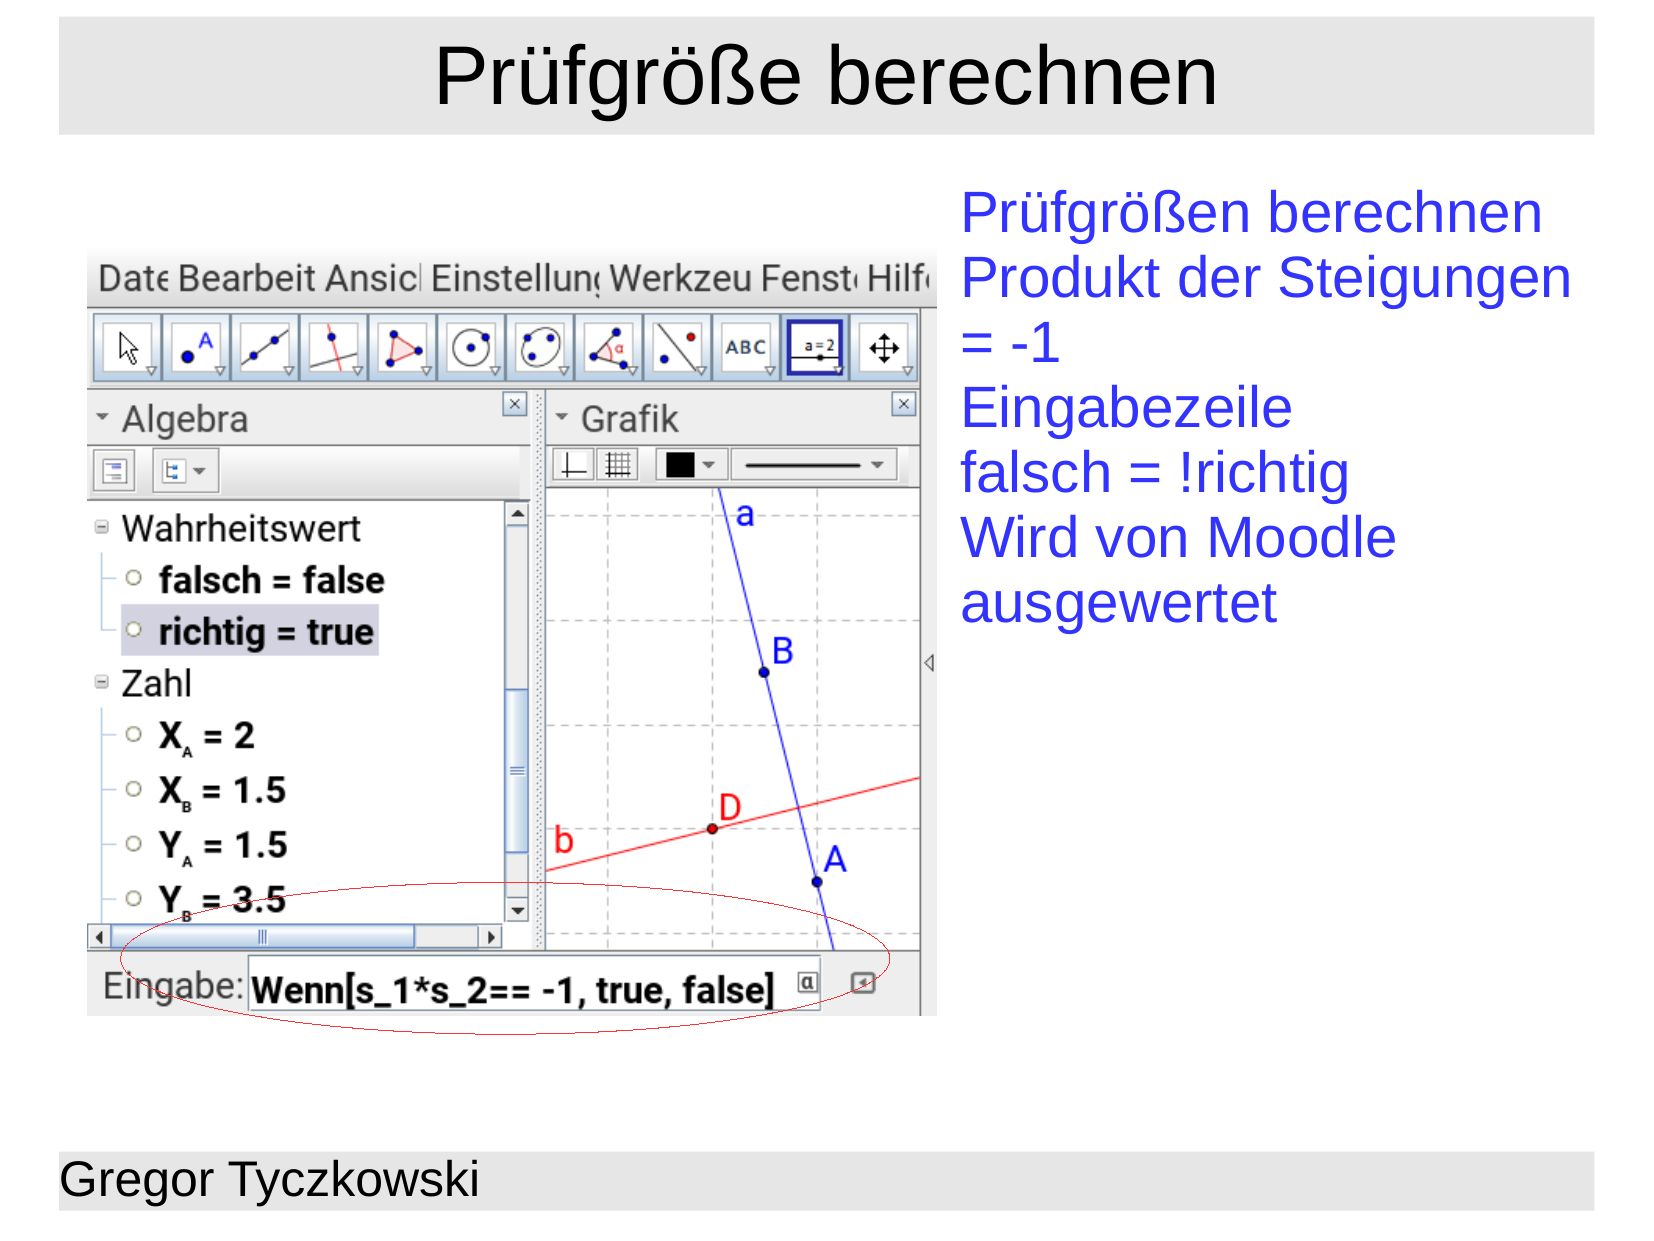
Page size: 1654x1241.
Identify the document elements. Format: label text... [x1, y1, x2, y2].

list Gregor Tyczkowski [59, 1151, 1595, 1211]
text_box Prüfgrößen berechnen Produkt der Steigungen = -1 Eingabezeile falsch = !richtig Wird von Moodle ausgewertet [945, 172, 1590, 1110]
text_box [120, 882, 890, 1035]
picture [87, 246, 937, 1016]
title Prüfgröße berechnen [59, 16, 1595, 135]
